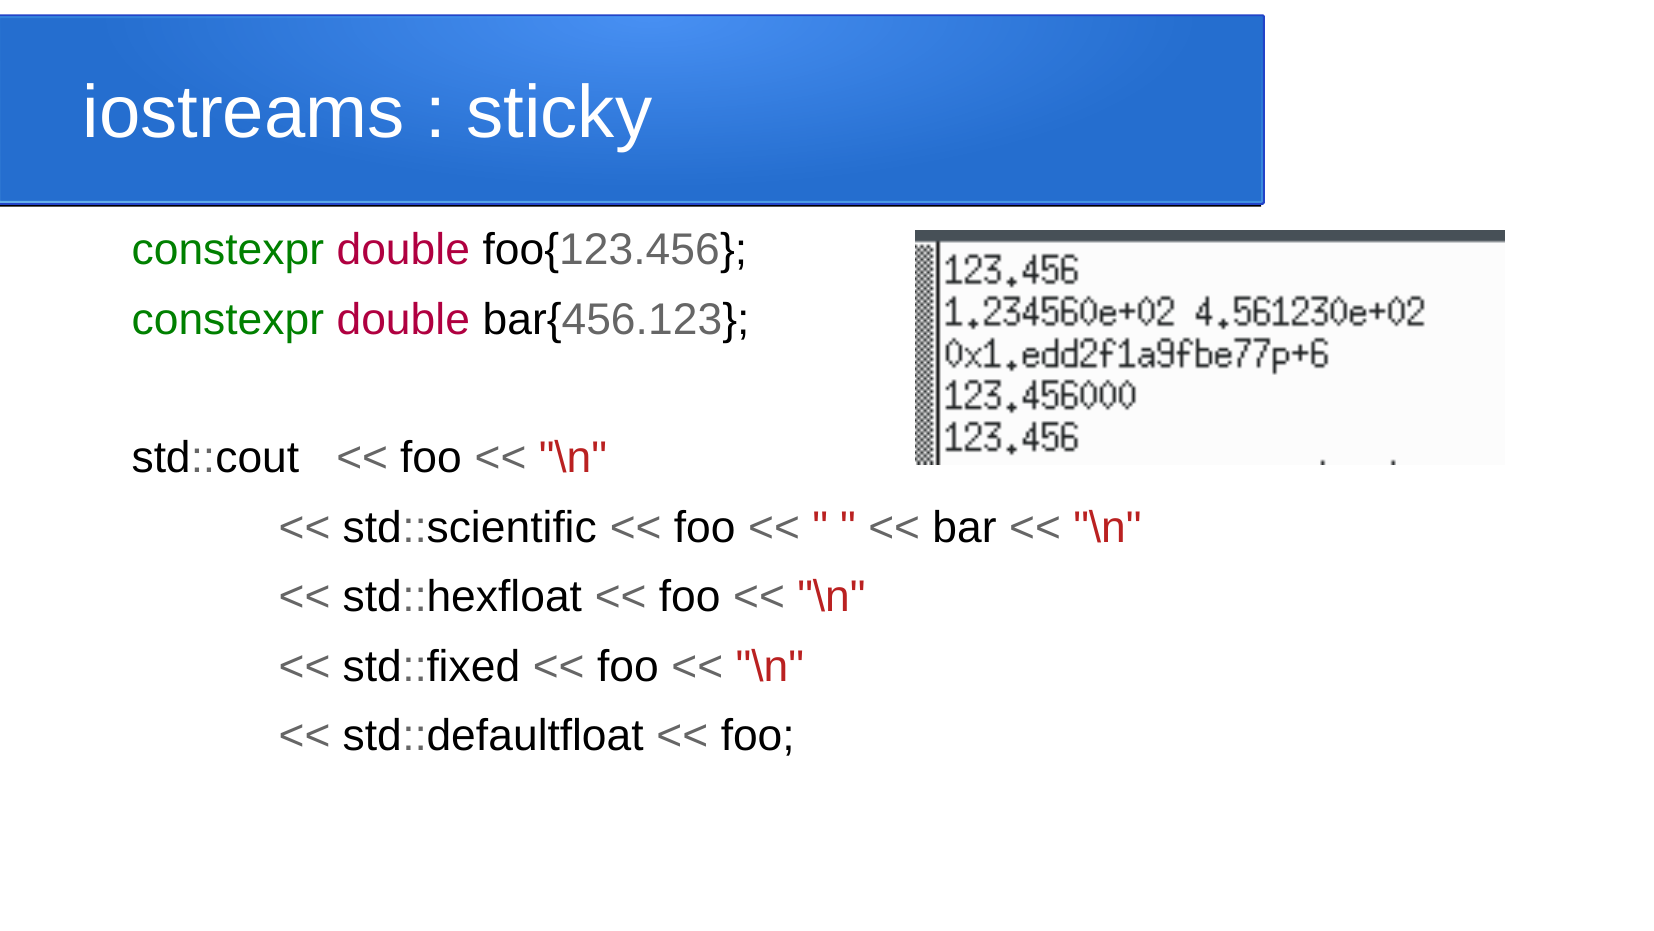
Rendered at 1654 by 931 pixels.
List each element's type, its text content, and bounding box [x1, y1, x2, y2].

picture [915, 230, 1505, 466]
title iostreams : sticky [82, 35, 1235, 189]
list constexpr double foo{123.456}; constexpr double bar{456.123}; std::cout << foo << "\n" << std::scientific << foo << " " << bar << "\n" << std::hexfloat << foo << "\n" << std::fixed << foo << "\n" << std::defaultfloat << foo; [82, 224, 1571, 764]
